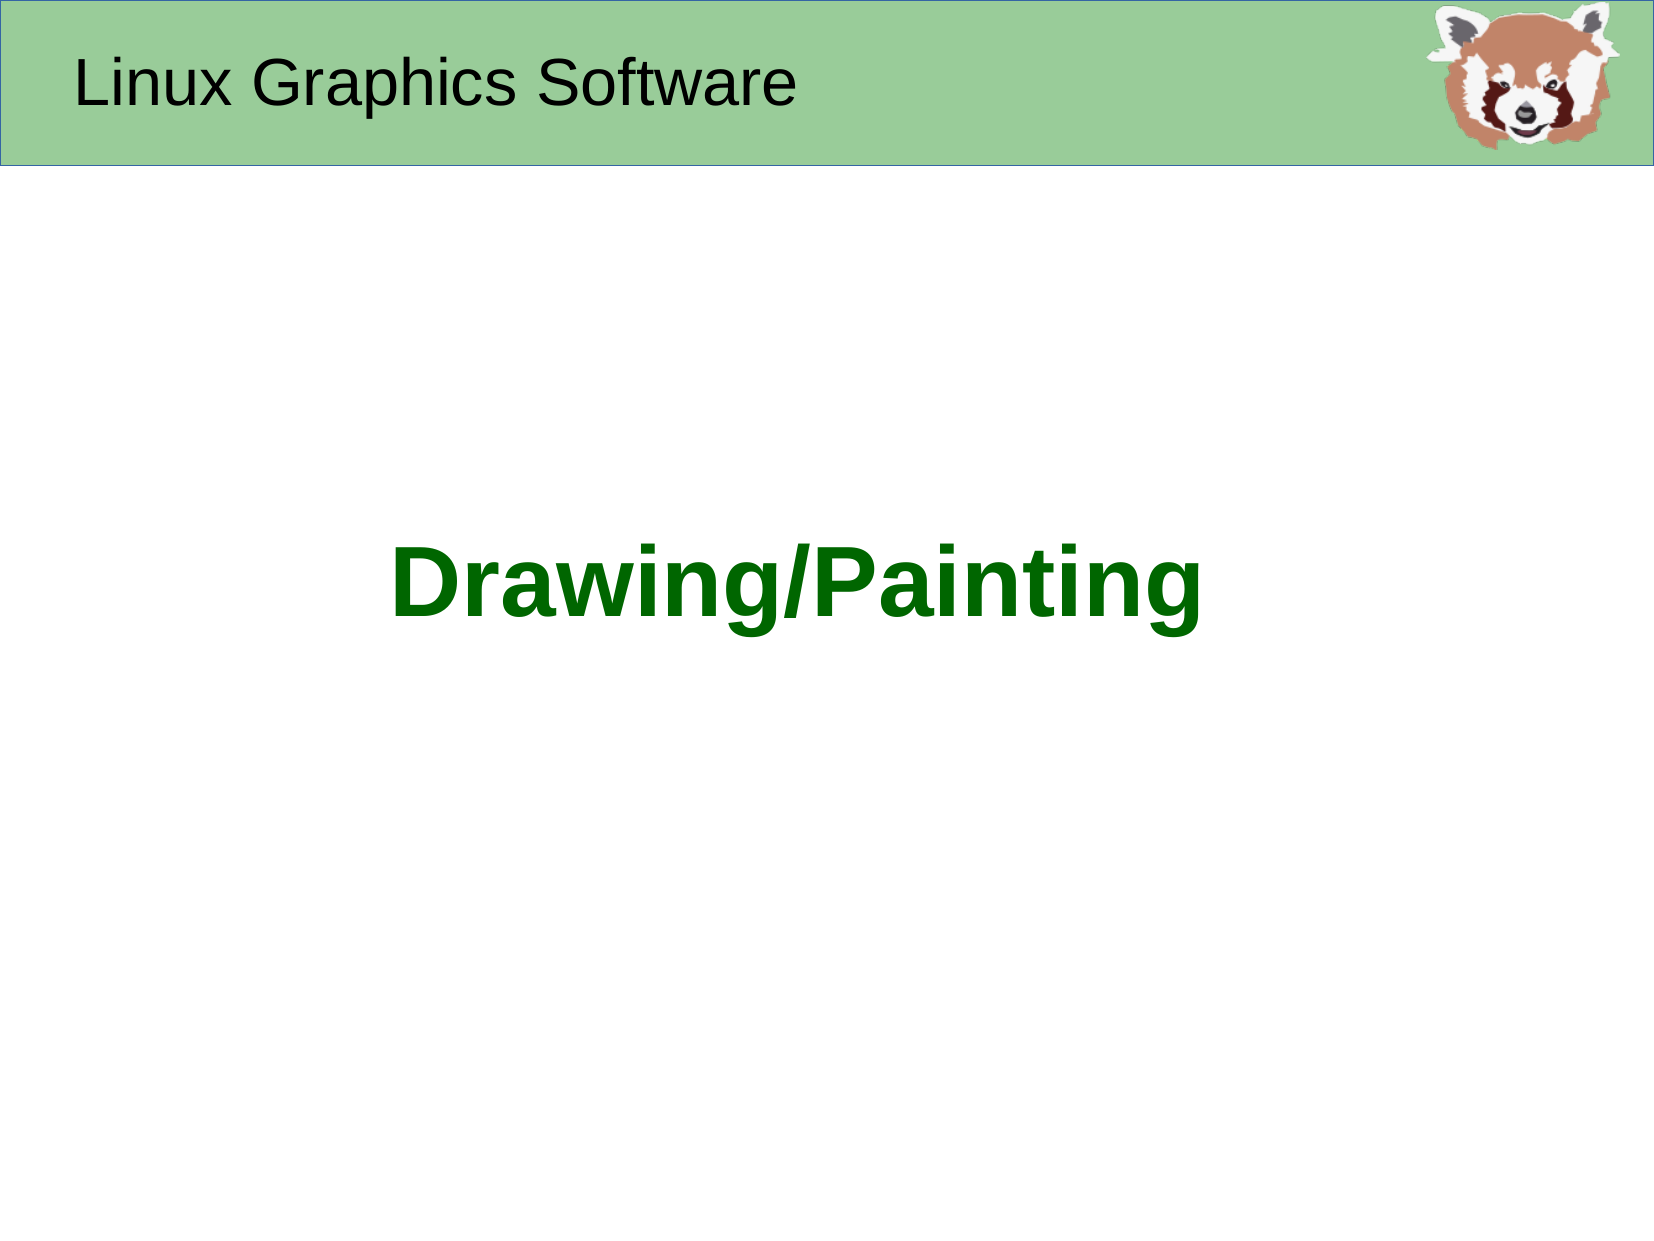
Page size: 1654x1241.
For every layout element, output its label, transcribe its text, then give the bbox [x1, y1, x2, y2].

picture [1426, 2, 1621, 151]
title Linux Graphics Software [0, 15, 856, 151]
text_box [0, 0, 1654, 166]
text_box Drawing/Painting [375, 518, 1221, 646]
